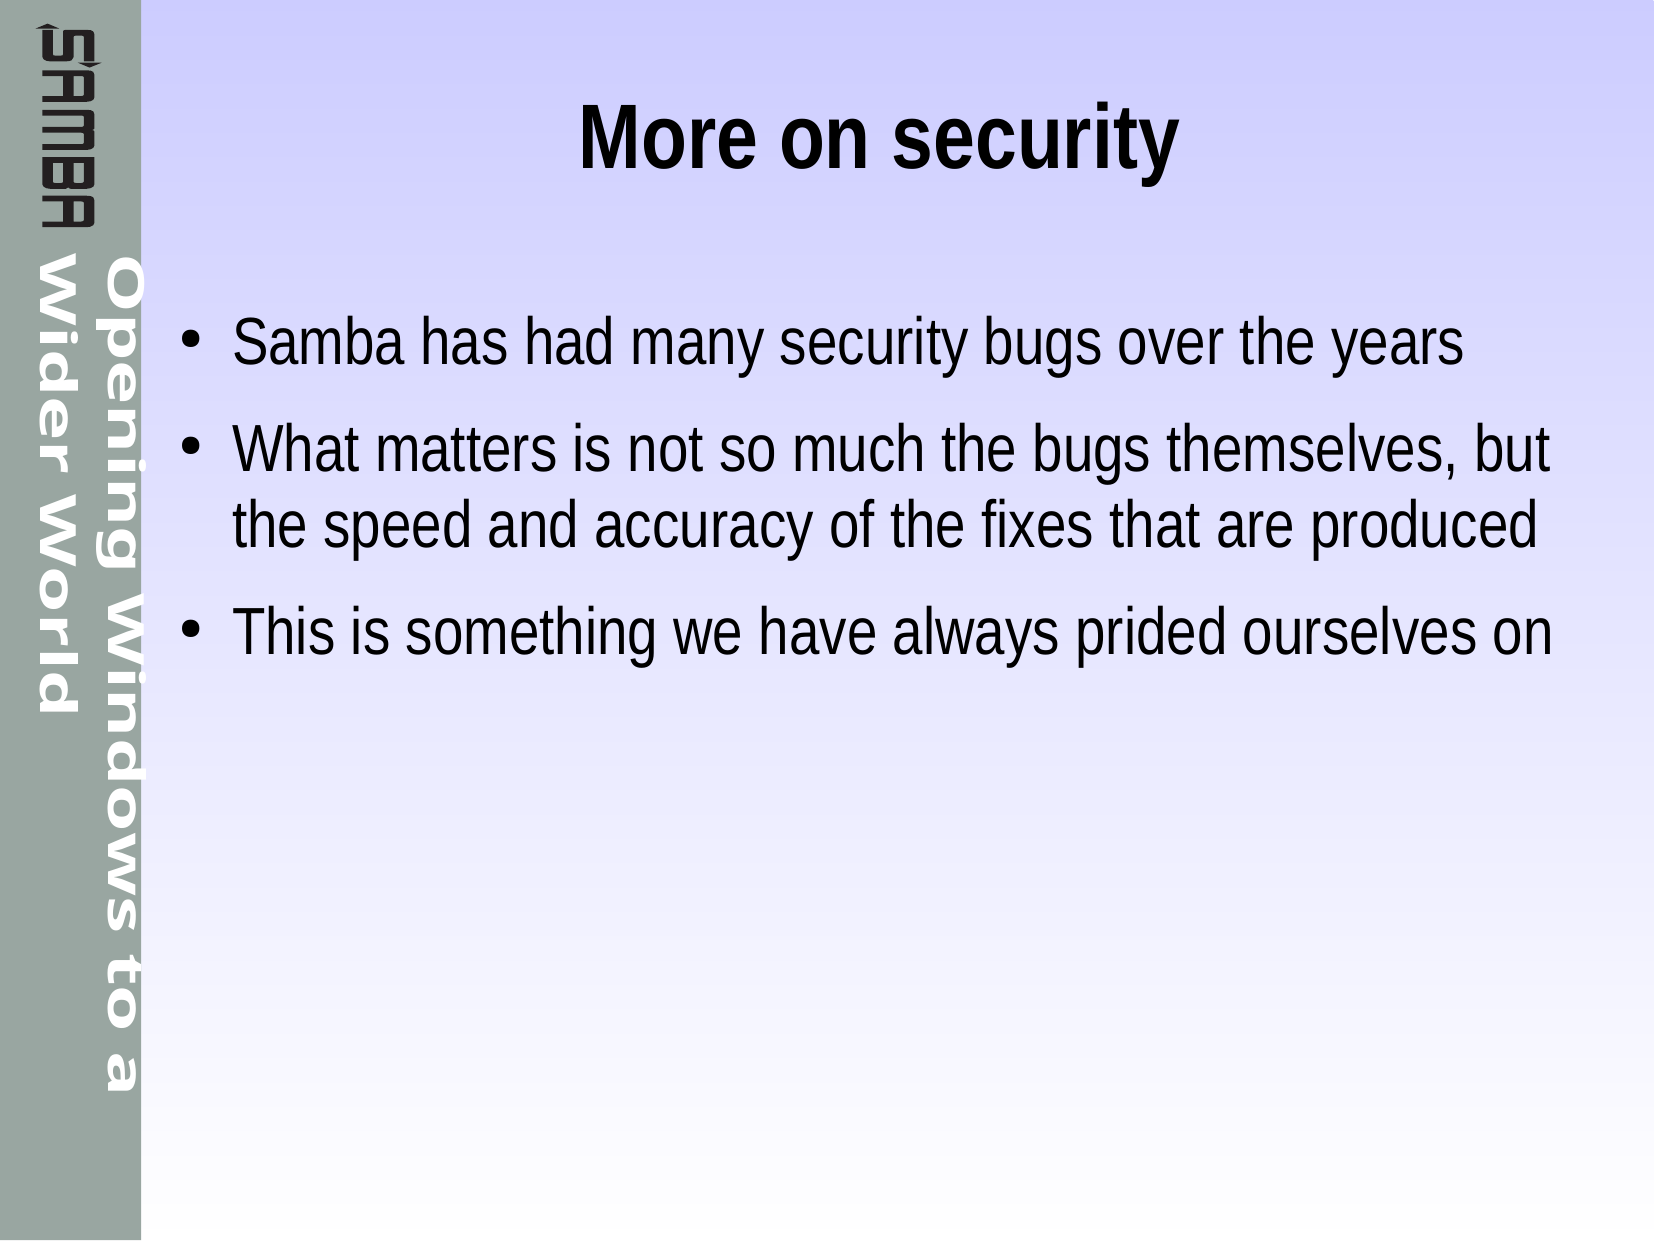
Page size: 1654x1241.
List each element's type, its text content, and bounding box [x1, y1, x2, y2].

title More on security [173, 31, 1586, 239]
list Samba has had many security bugs over the years What matters is not so much the bugs themselves, but the speed and accuracy of the fixes that are produced This is something we have always prided ourselves on [161, 302, 1574, 1211]
